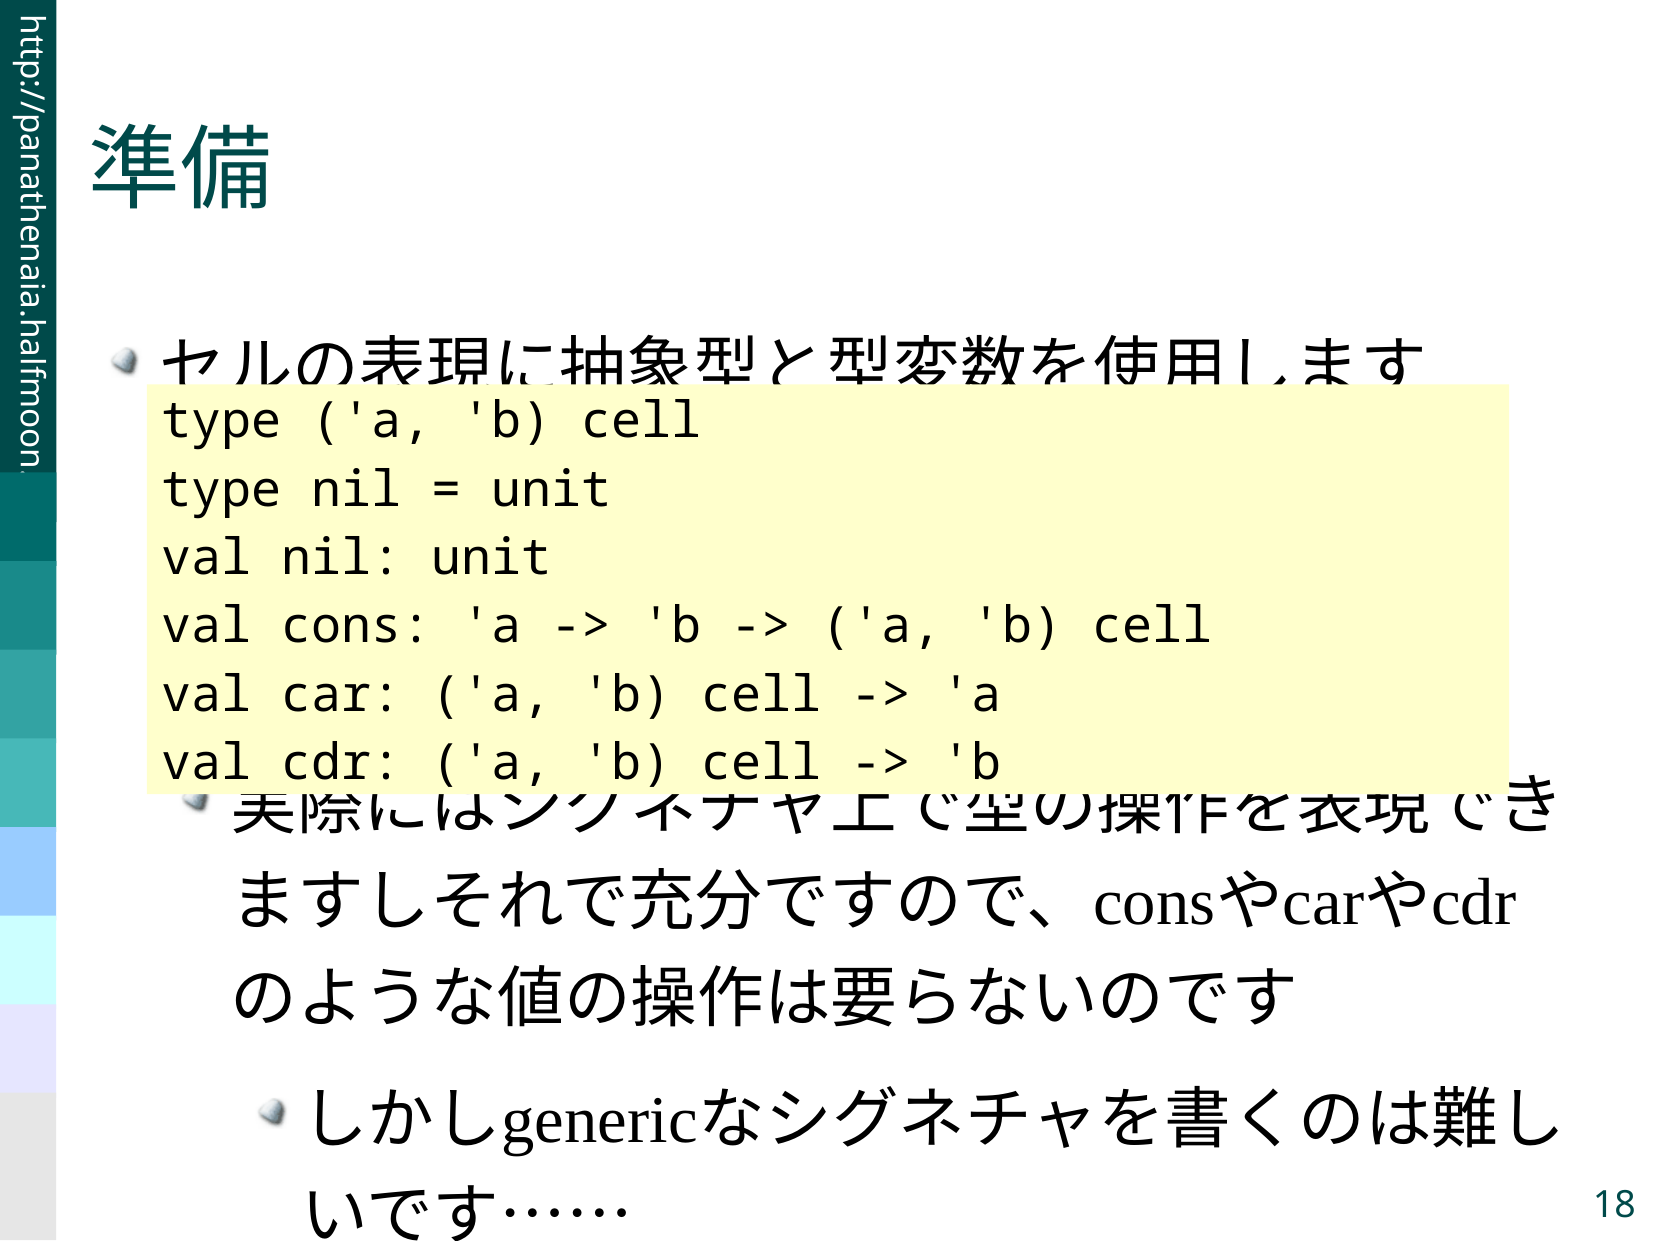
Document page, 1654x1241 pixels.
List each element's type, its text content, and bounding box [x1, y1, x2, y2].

text_box type ('a, 'b) cell type nil = unit val nil: unit val cons: 'a -> 'b -> ('a, 'b) cell val car: ('a, 'b) cell -> 'a val cdr: ('a, 'b) cell -> 'b [146, 384, 1510, 688]
list セルの表現に抽象型と型変数を使用します 実際にはシグネチャ上で型の操作を表現できますしそれで充分ですので、consやcarやcdrのような値の操作は要らないのです しかしgenericなシグネチャを書くのは難しいです…… 具体的な式を書いてそこからgcamlc -iで(ry [88, 313, 1577, 1241]
title 準備 [88, 57, 1577, 265]
